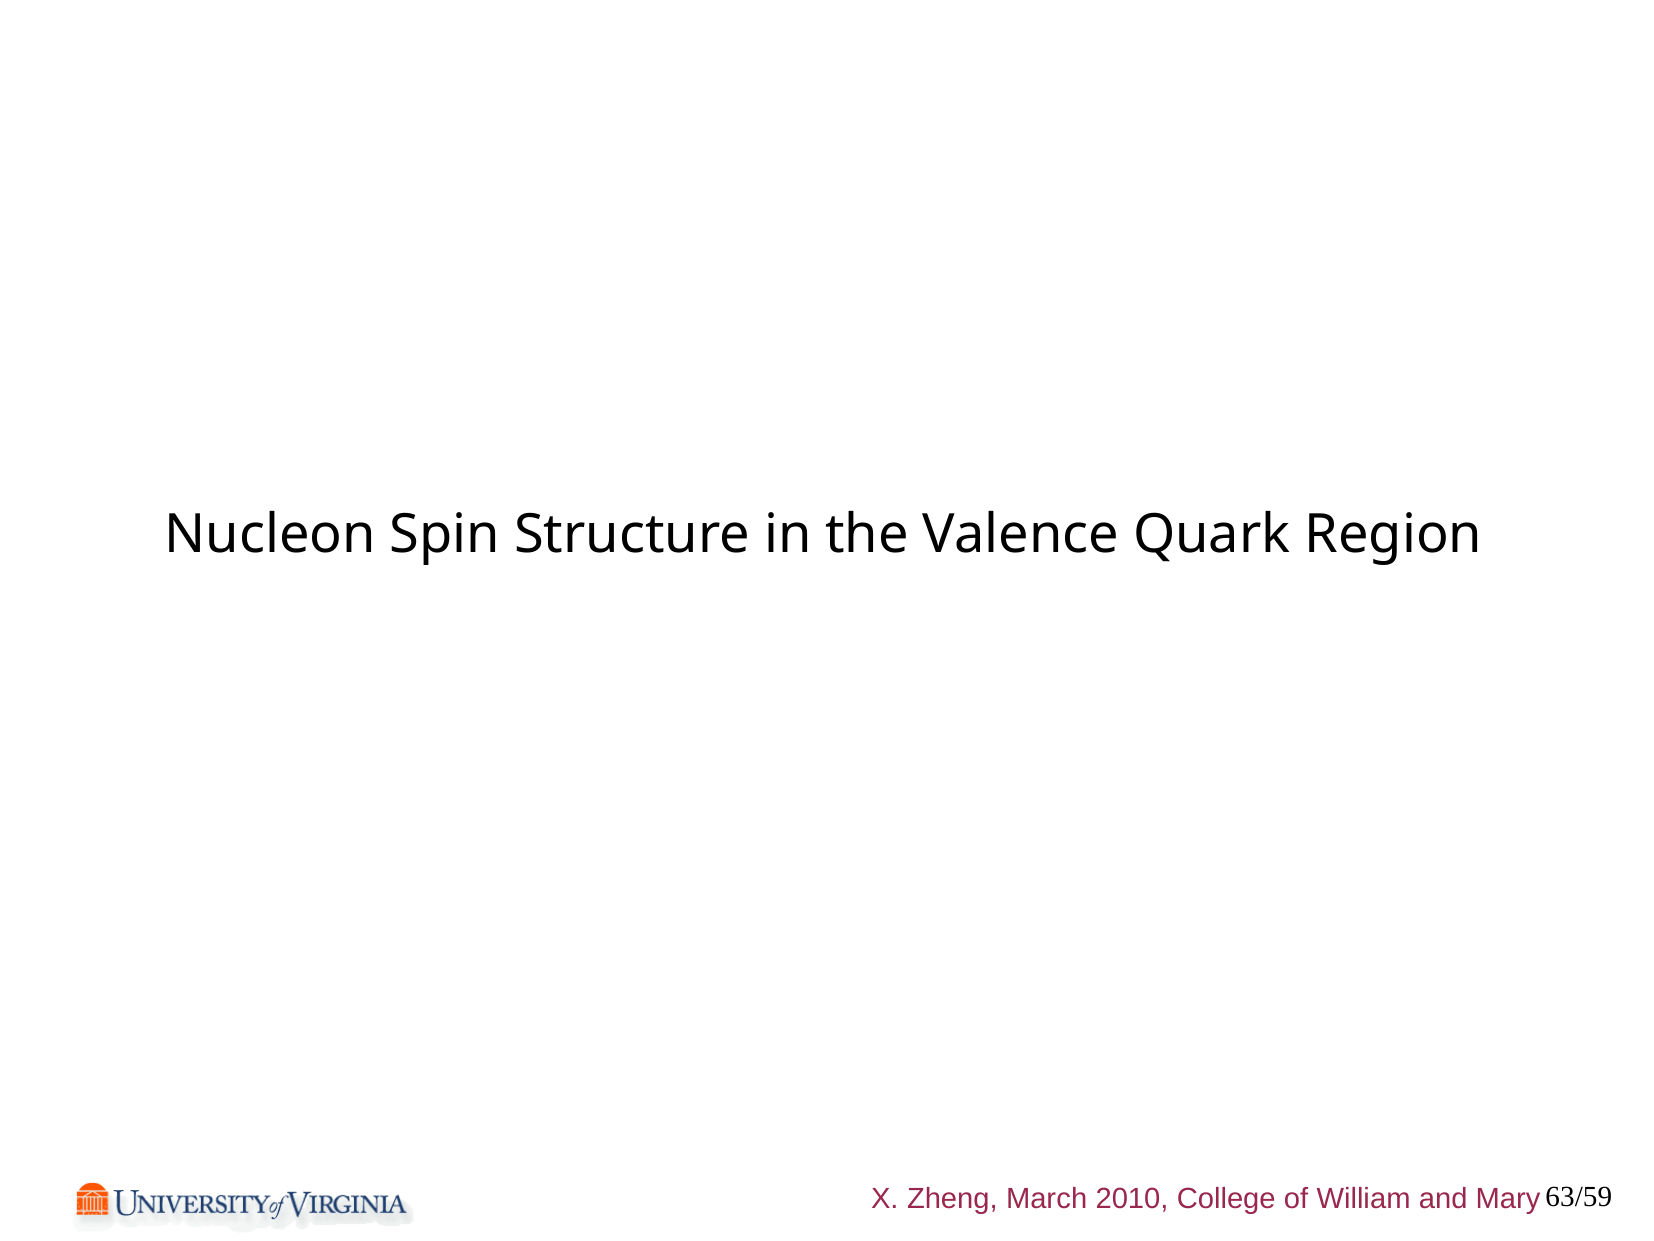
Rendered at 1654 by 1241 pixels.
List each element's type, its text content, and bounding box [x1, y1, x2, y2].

picture [53, 1165, 427, 1241]
text_box Nucleon Spin Structure in the Valence Quark Region [150, 487, 1546, 583]
